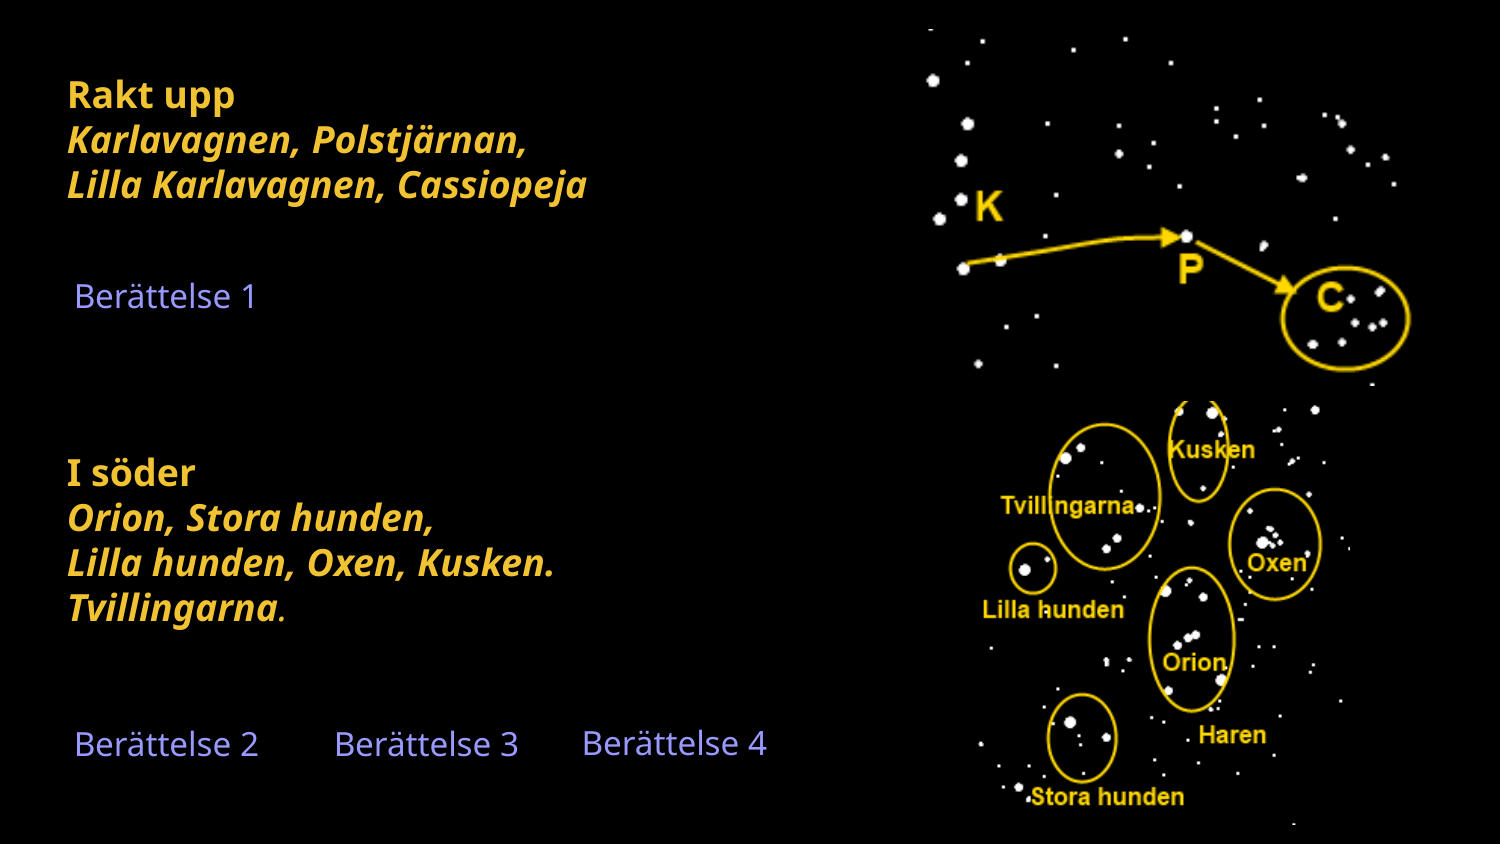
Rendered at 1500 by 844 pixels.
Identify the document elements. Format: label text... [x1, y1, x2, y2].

picture [901, 29, 1427, 386]
text_box Rakt upp Karlavagnen, Polstjärnan, Lilla Karlavagnen, Cassiopeja [52, 55, 724, 237]
text_box Berättelse 2 [59, 708, 319, 780]
text_box I söder Orion, Stora hunden, Lilla hunden, Oxen, Kusken. Tvillingarna. [52, 433, 724, 740]
text_box Berättelse 4 [566, 706, 827, 778]
text_box Berättelse 1 [59, 259, 319, 331]
text_box Berättelse 3 [319, 708, 579, 780]
picture [978, 401, 1350, 825]
